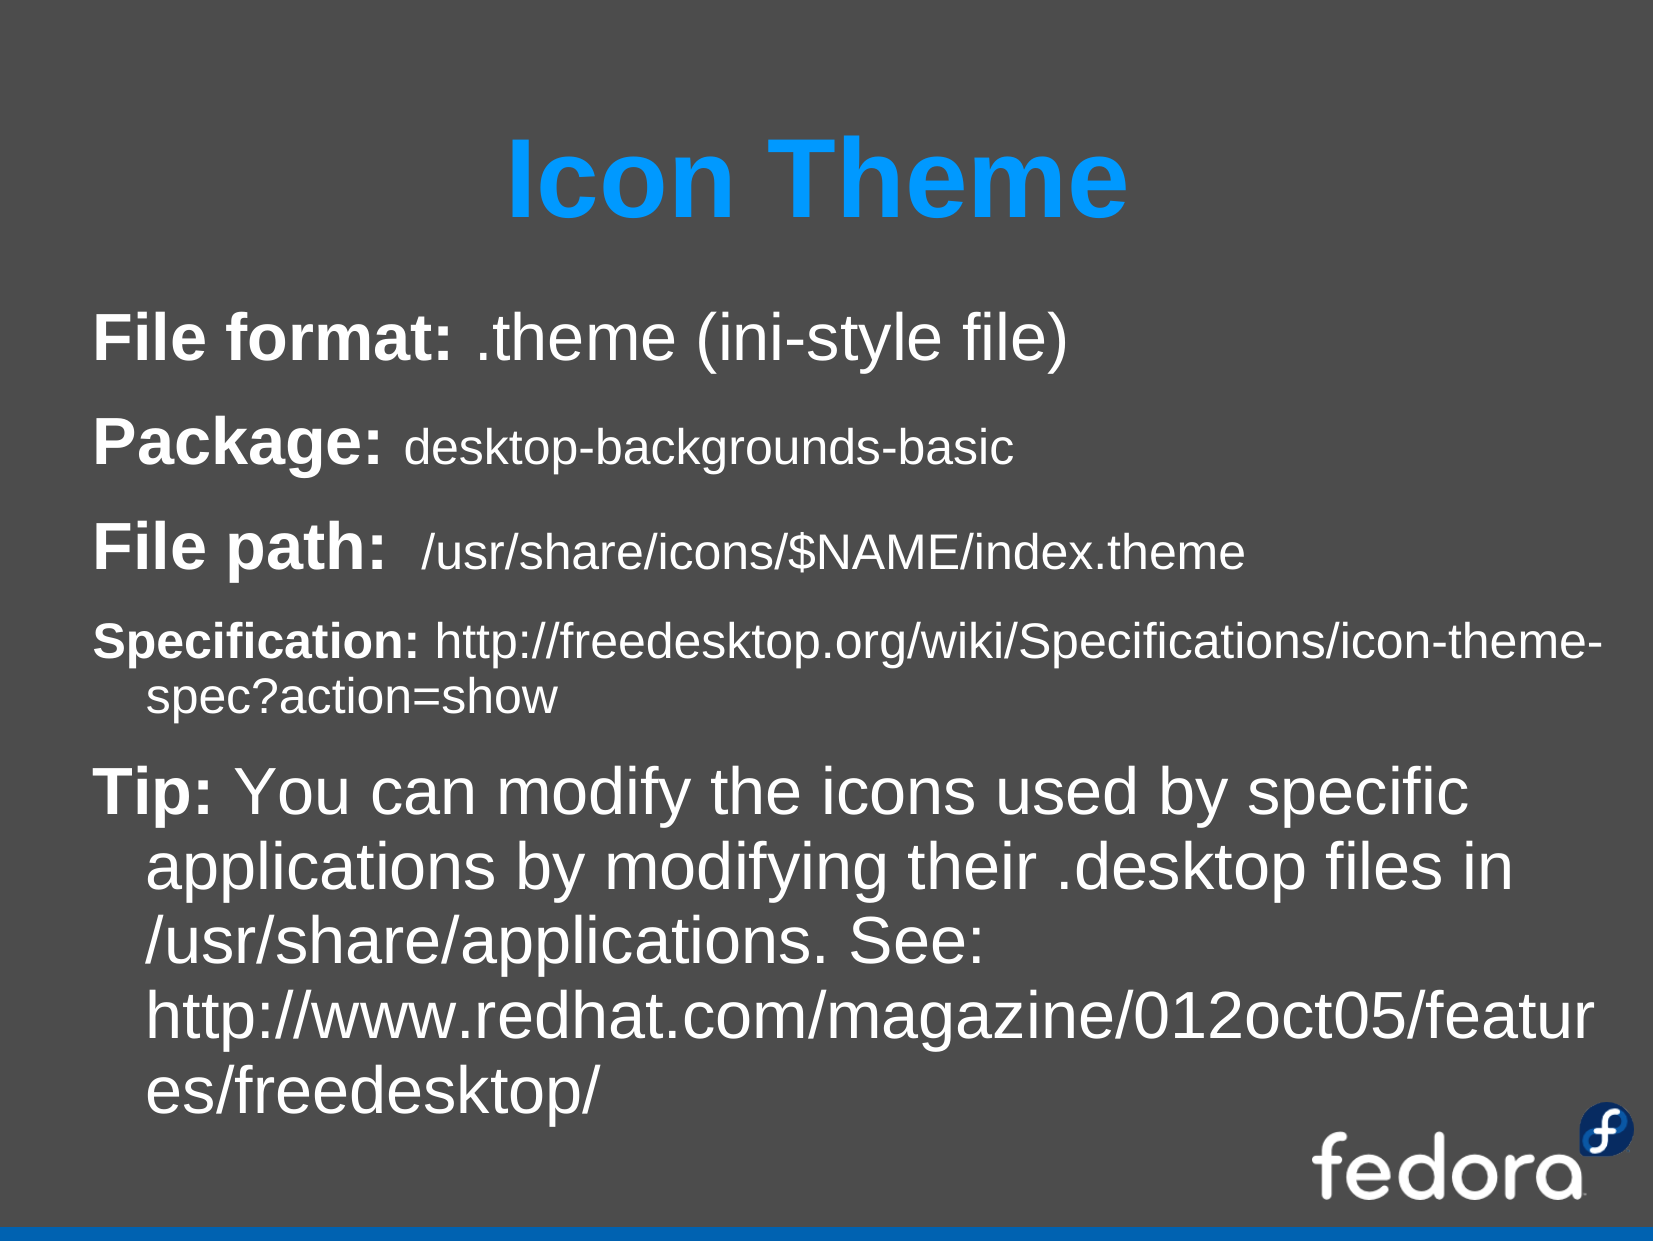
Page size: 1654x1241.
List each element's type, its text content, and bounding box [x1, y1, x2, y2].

title Icon Theme [112, 75, 1524, 283]
list File format: .theme (ini-style file) Package: desktop-backgrounds-basic File path: /usr/share/icons/$NAME/index.theme Specification: http://freedesktop.org/wiki/Specifications/icon-theme-spec?action=show Tip: You can modify the icons used by specific applications by modifying their .desktop files in /usr/share/applications. See: http://www.redhat.com/magazine/012oct05/features/freedesktop/ [74, 300, 1612, 1129]
picture [1312, 1102, 1634, 1200]
